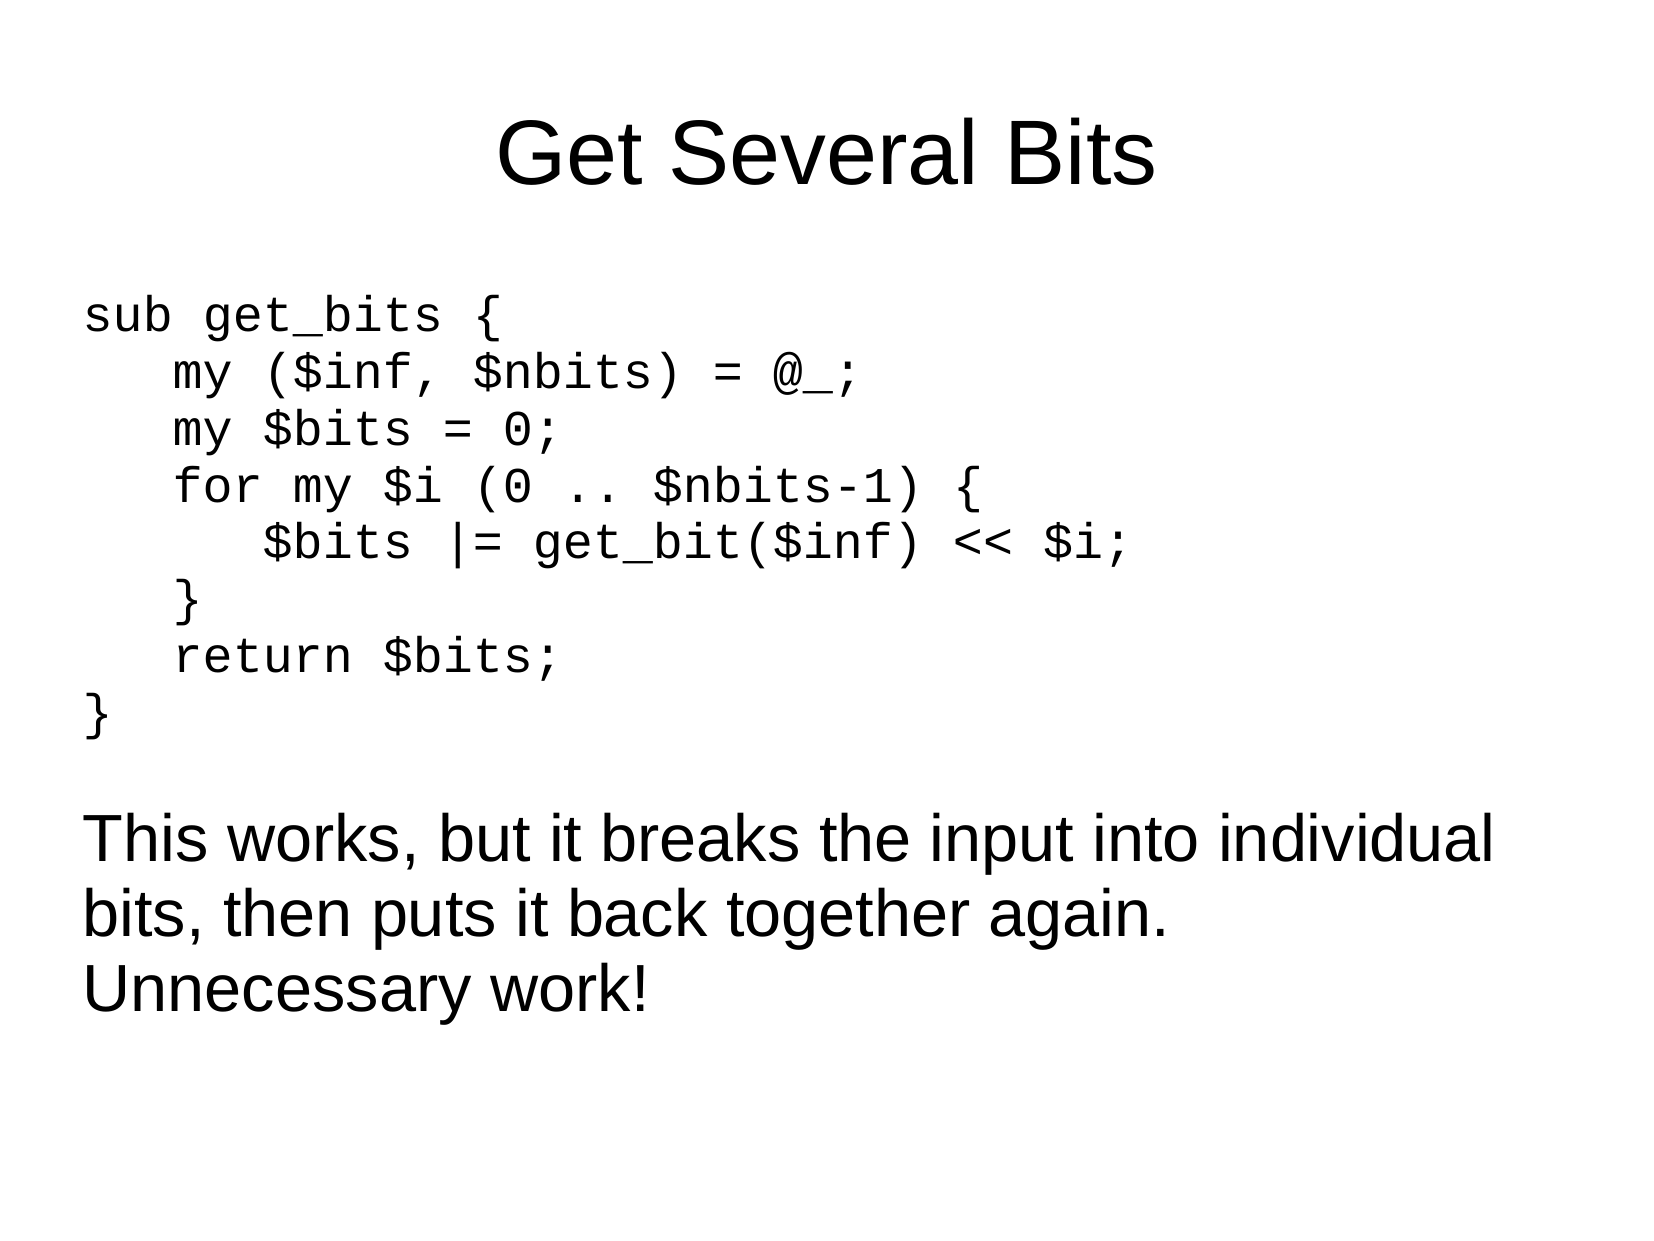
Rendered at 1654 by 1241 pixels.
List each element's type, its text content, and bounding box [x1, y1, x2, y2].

title Get Several Bits [82, 49, 1571, 257]
list sub get_bits { my ($inf, $nbits) = @_; my $bits = 0; for my $i (0 .. $nbits-1) { $bits |= get_bit($inf) << $i; } return $bits; } This works, but it breaks the input into individual bits, then puts it back together again. Unnecessary work! [82, 290, 1571, 1109]
